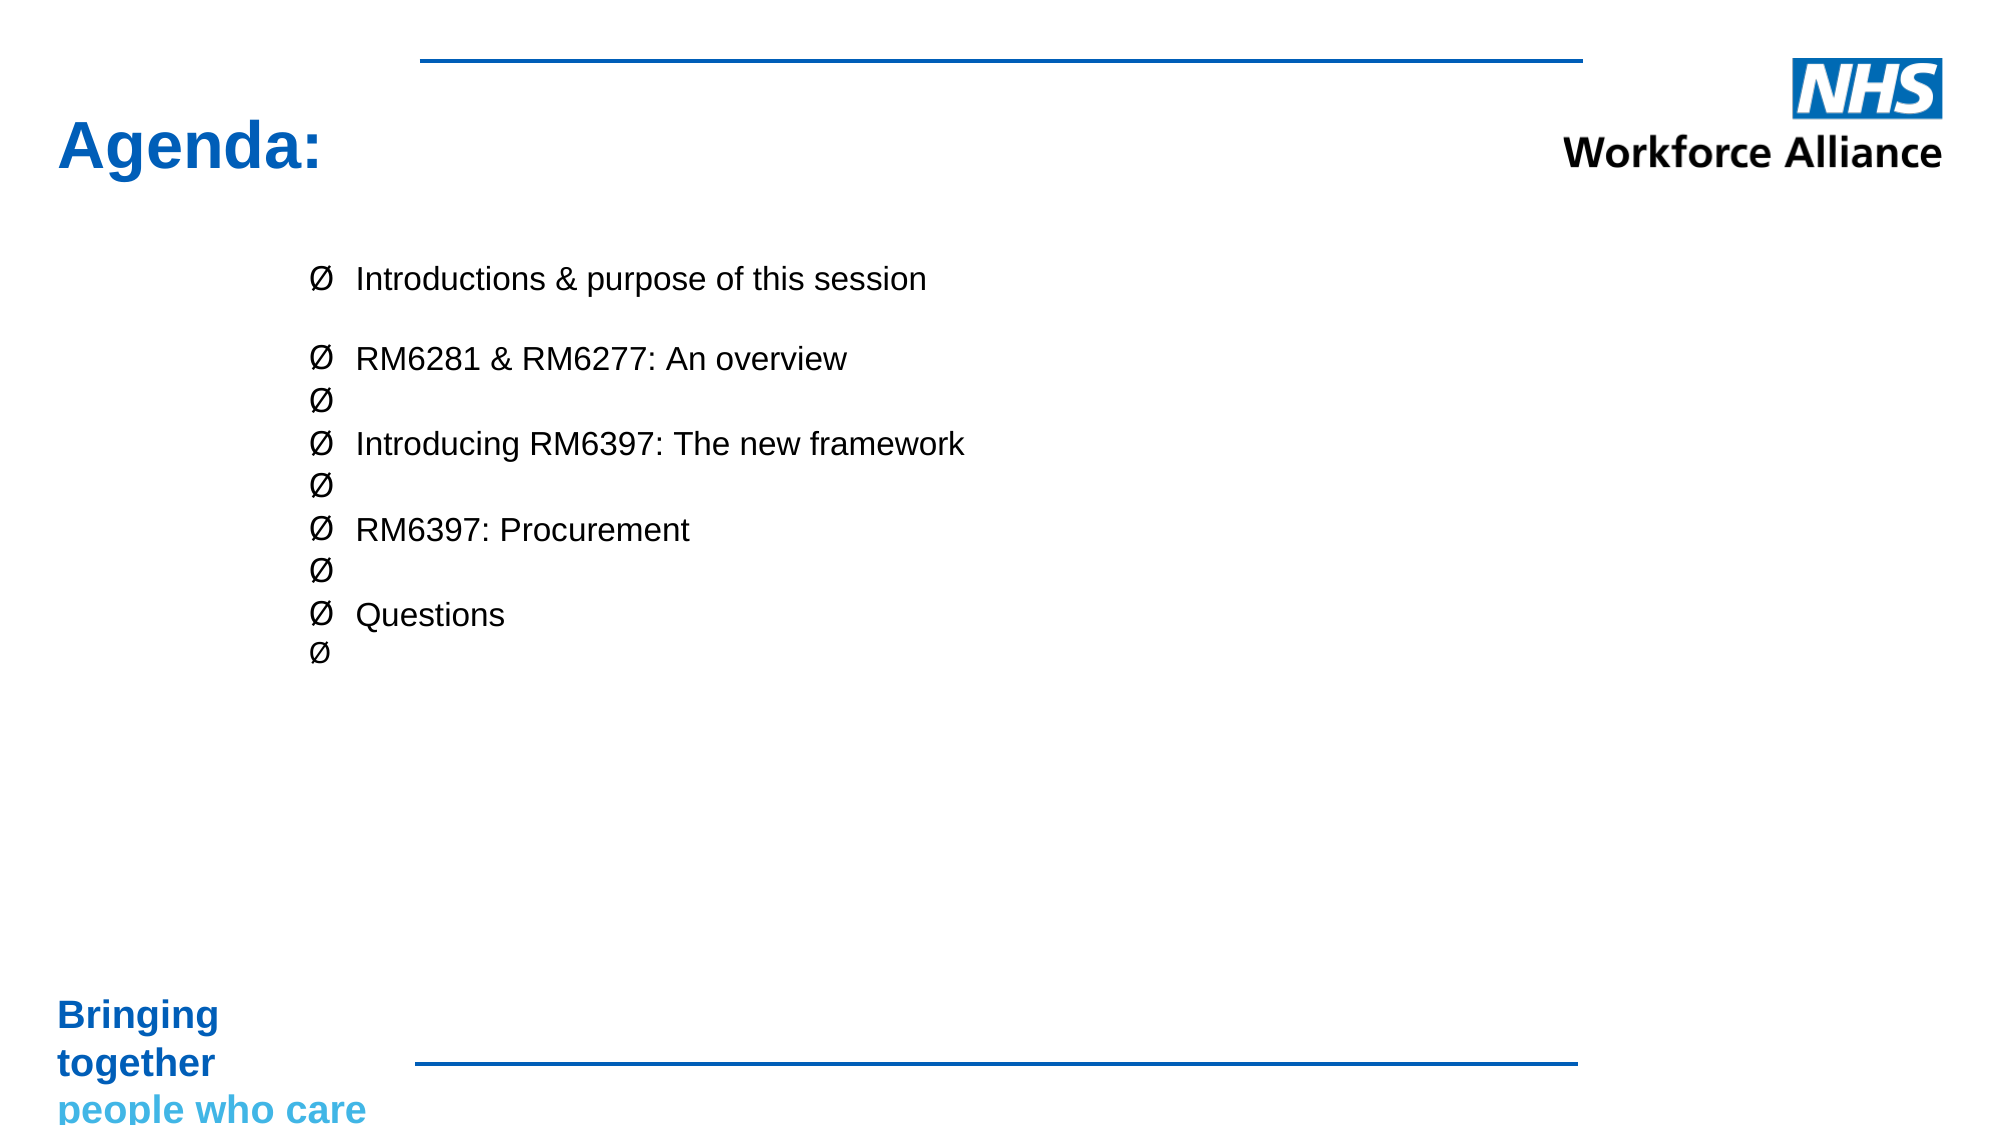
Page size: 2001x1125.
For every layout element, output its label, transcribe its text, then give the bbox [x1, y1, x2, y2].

text_box Bringing together people who care [56, 989, 382, 1125]
text_box Introductions & purpose of this session RM6281 & RM6277: An overview Introducing RM6397: The new framework RM6397: Procurement Questions [293, 210, 1700, 665]
picture [1563, 59, 1943, 168]
title Agenda: [56, 90, 748, 182]
